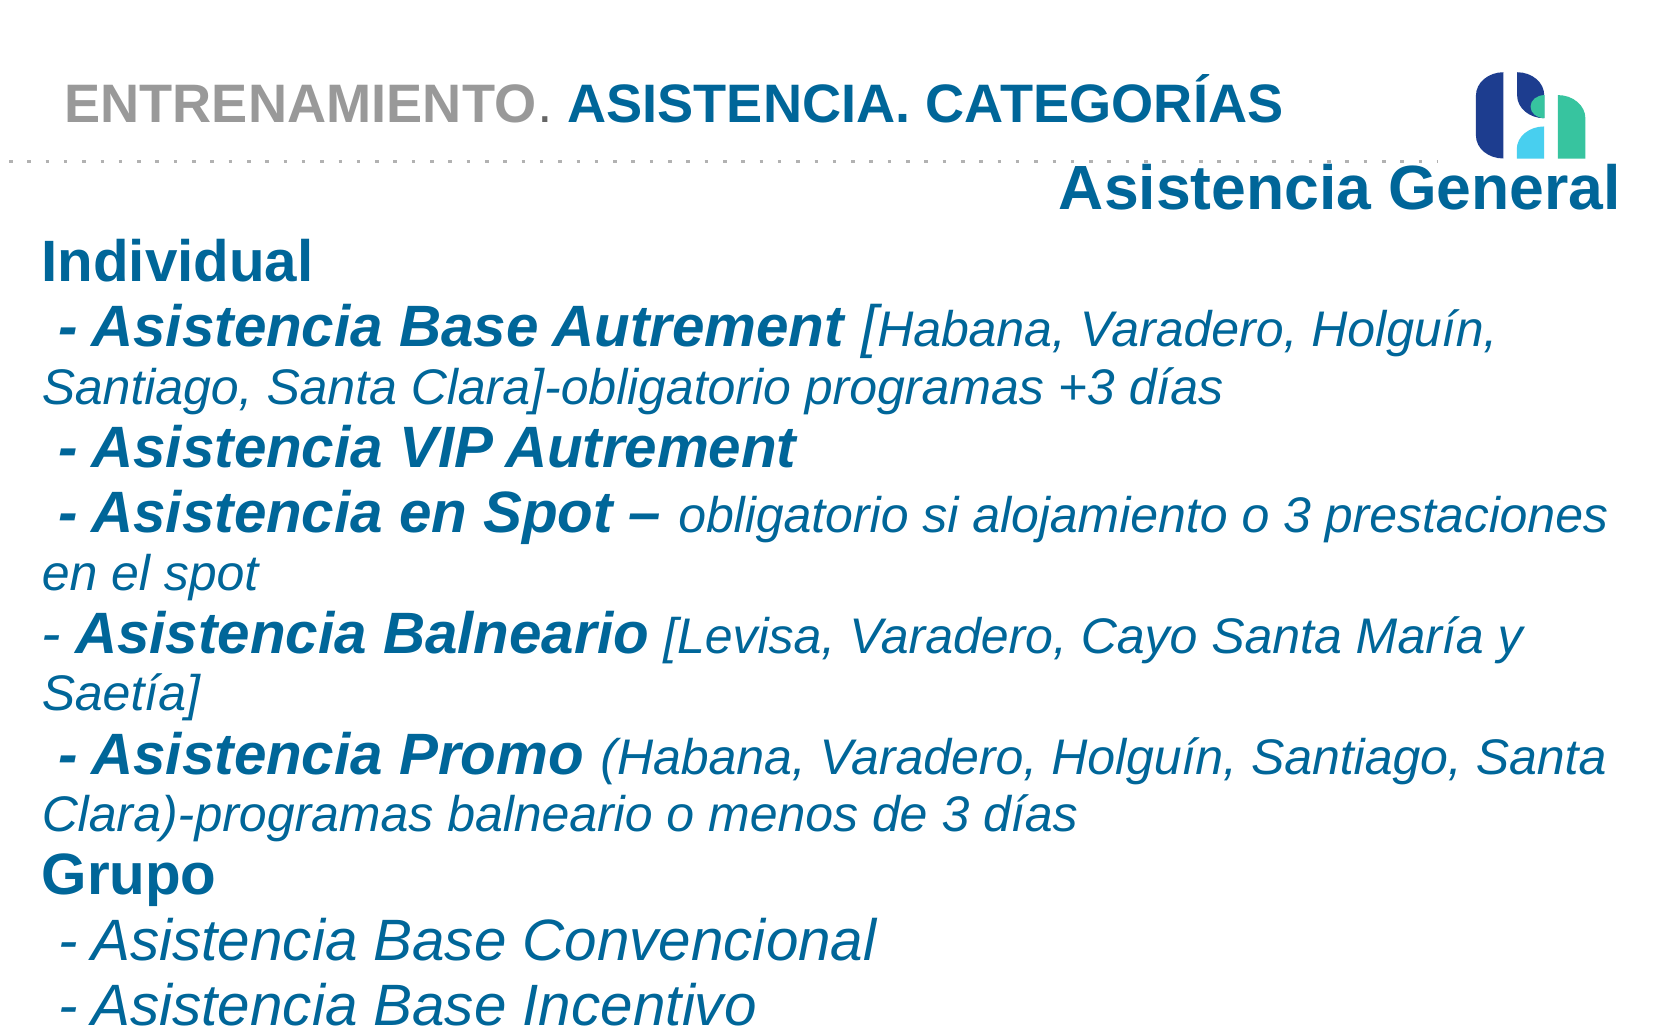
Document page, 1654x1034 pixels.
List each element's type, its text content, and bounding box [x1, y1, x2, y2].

text_box ENTRENAMIENTO. ASISTENCIA. CATEGORÍAS [64, 59, 1369, 142]
picture [1475, 72, 1586, 159]
text_box Asistencia General Individual - Asistencia Base Autrement [Habana, Varadero, Holguín, Santiago, Santa Clara]-obligatorio programas +3 días - Asistencia VIP Autrement - Asistencia en Spot – obligatorio si alojamiento o 3 prestaciones en el spot - Asistencia Balneario [Levisa, Varadero, Cayo Santa María y Saetía] - Asistencia Promo (Habana, Varadero, Holguín, Santiago, Santa Clara)-programas balneario o menos de 3 días Grupo - Asistencia Base Convencional - Asistencia Base Incentivo [27, 138, 1636, 1034]
